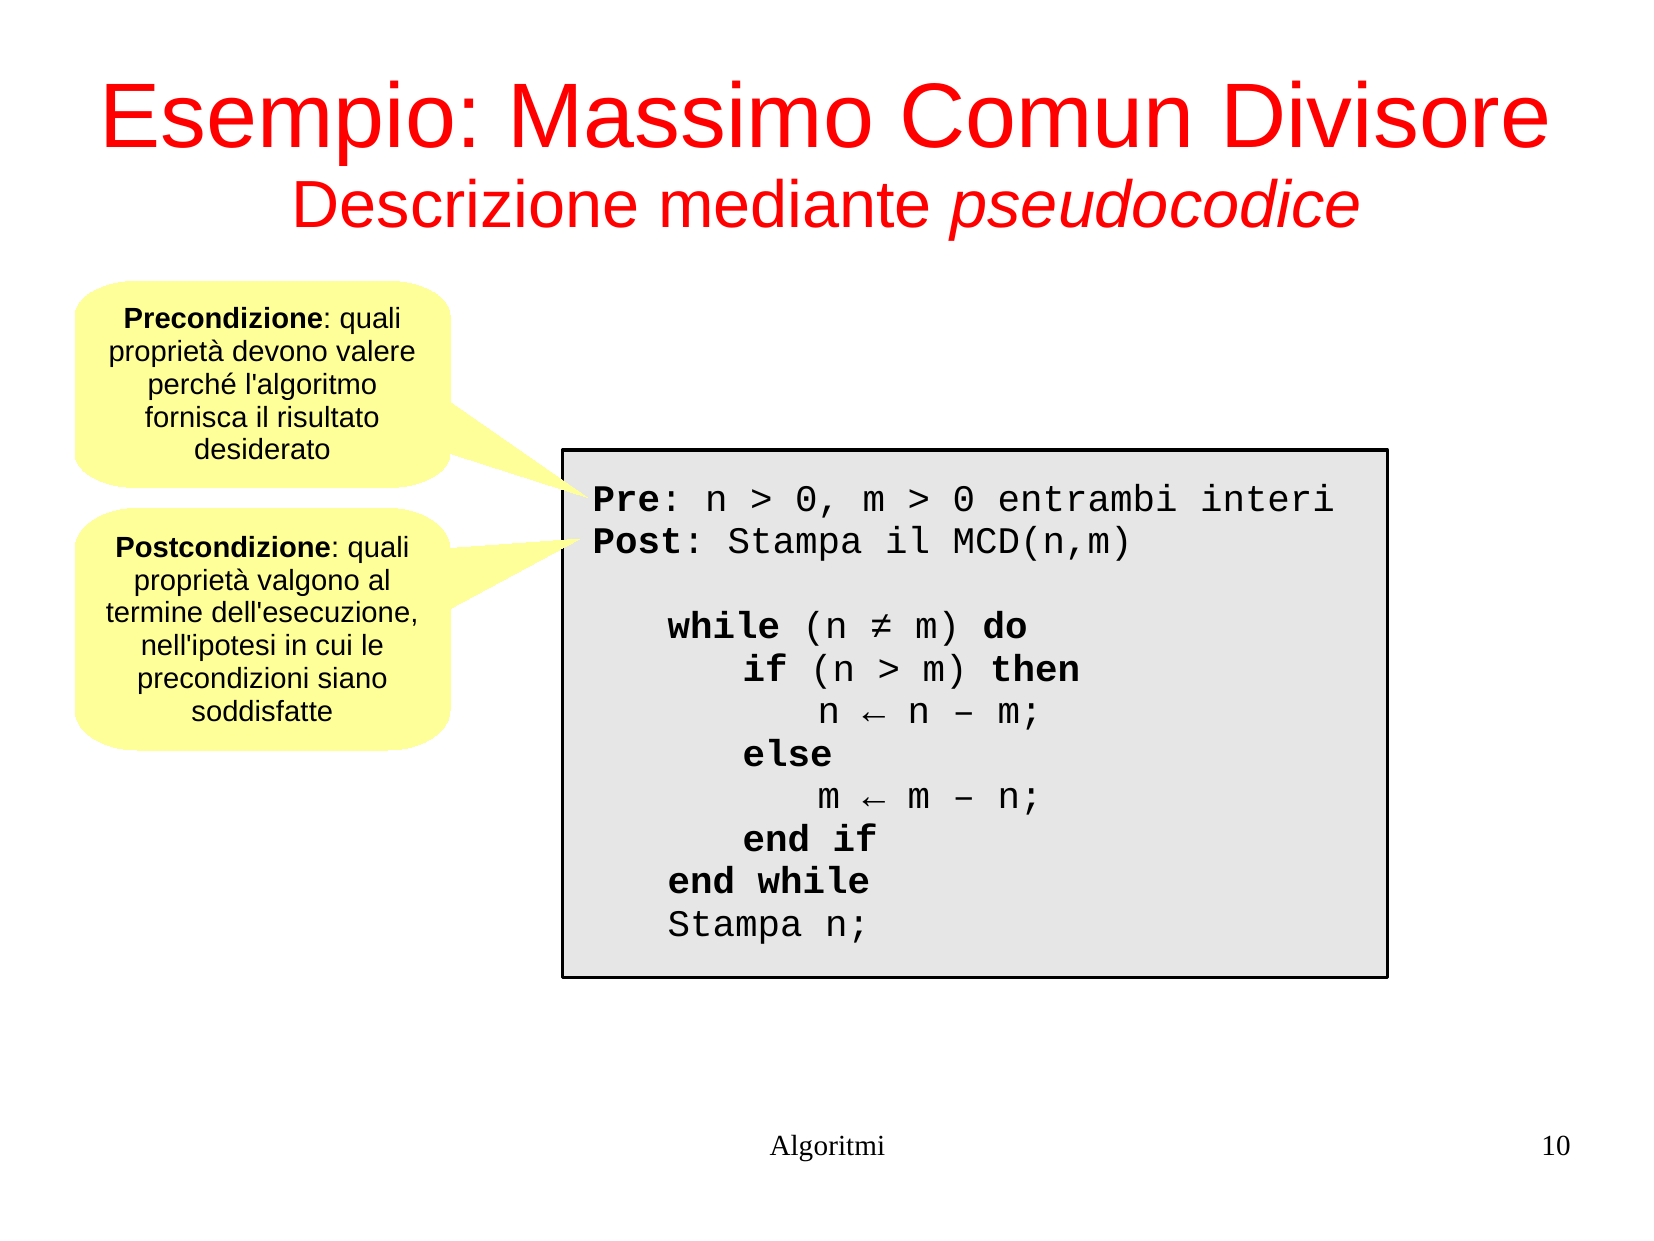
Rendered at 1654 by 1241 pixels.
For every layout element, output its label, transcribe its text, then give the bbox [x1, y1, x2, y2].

text_box Postcondizione: quali proprietà valgono al termine dell'esecuzione, nell'ipotesi in cui le precondizioni siano soddisfatte [75, 508, 580, 751]
title Esempio: Massimo Comun Divisore Descrizione mediante pseudocodice [82, 49, 1571, 257]
text_box Pre: n > 0, m > 0 entrambi interi Post: Stampa il MCD(n,m) while (n ≠ m) do if (n > m) then n ← n – m; else m ← m – n; end if end while Stampa n; [562, 450, 1388, 978]
text_box Precondizione: quali proprietà devono valere perché l'algoritmo fornisca il risultato desiderato [75, 281, 588, 498]
